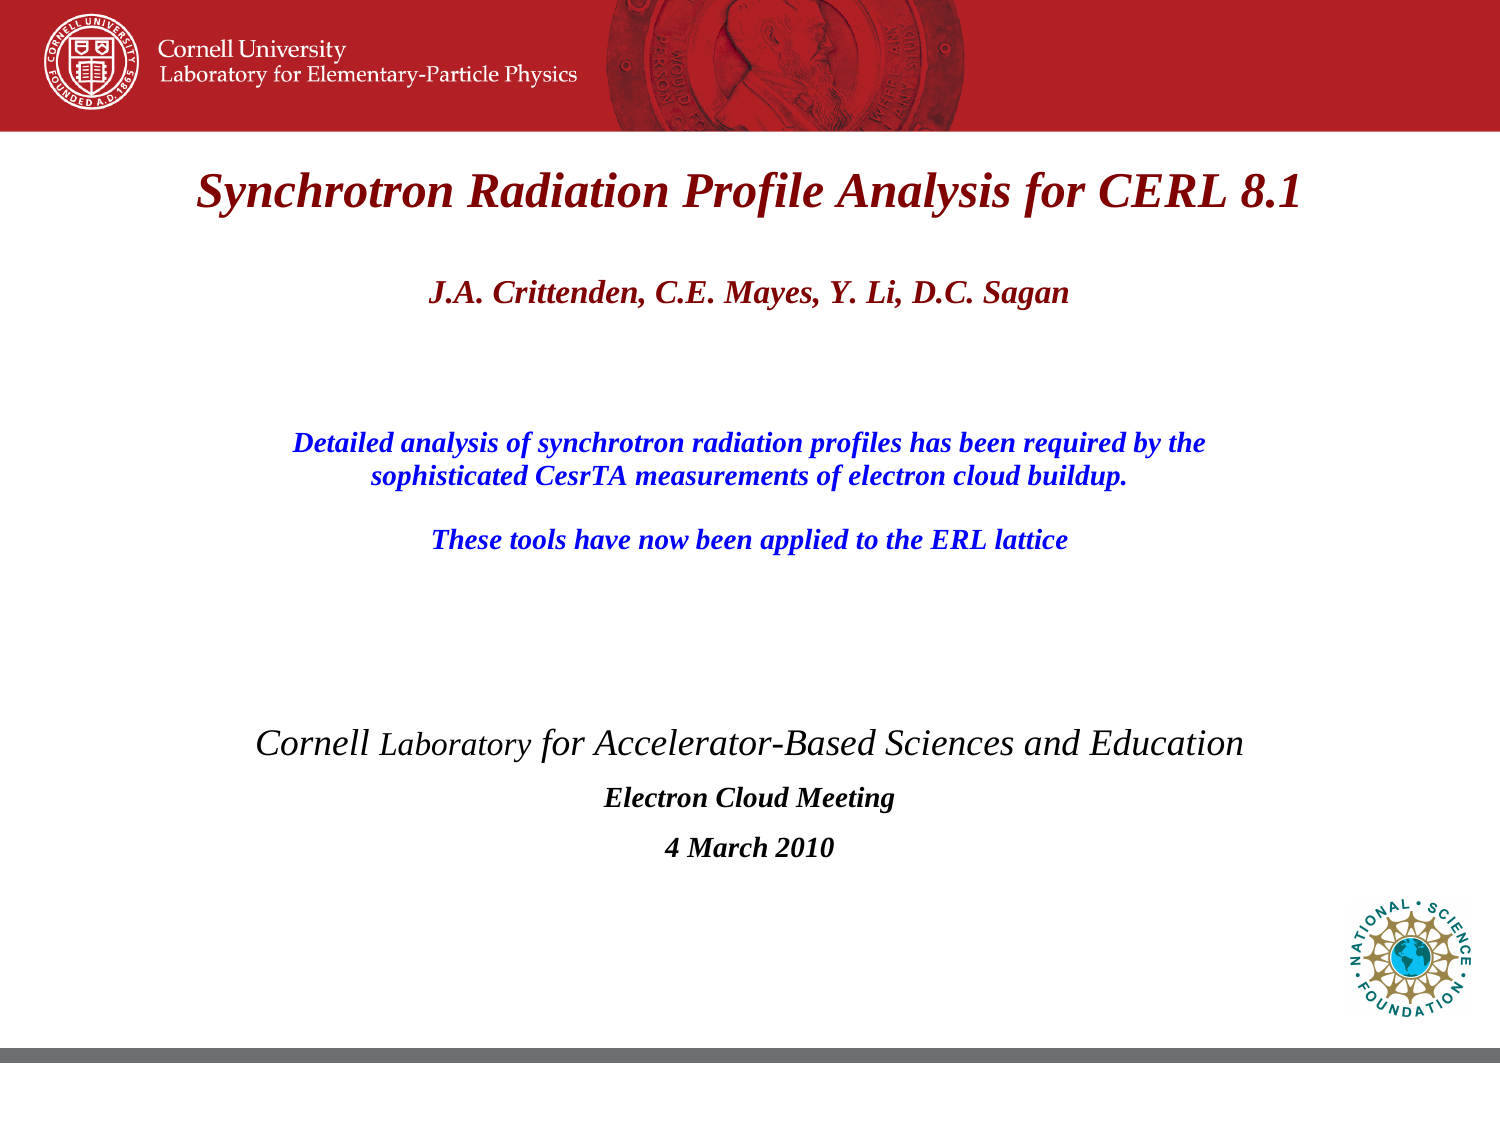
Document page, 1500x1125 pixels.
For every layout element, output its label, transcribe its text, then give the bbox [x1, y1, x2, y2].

title Synchrotron Radiation Profile Analysis for CERL 8.1 J.A. Crittenden, C.E. Mayes, Y. Li, D.C. Sagan [30, 130, 1470, 343]
subtitle Cornell Laboratory for Accelerator-Based Sciences and Education Electron Cloud Meeting 4 March 2010 [225, 712, 1276, 956]
picture [1350, 899, 1471, 1017]
picture [0, 0, 1500, 132]
text_box Detailed analysis of synchrotron radiation profiles has been required by the sophisticated CesrTA measurements of electron cloud buildup. These tools have now been applied to the ERL lattice [243, 426, 1257, 601]
